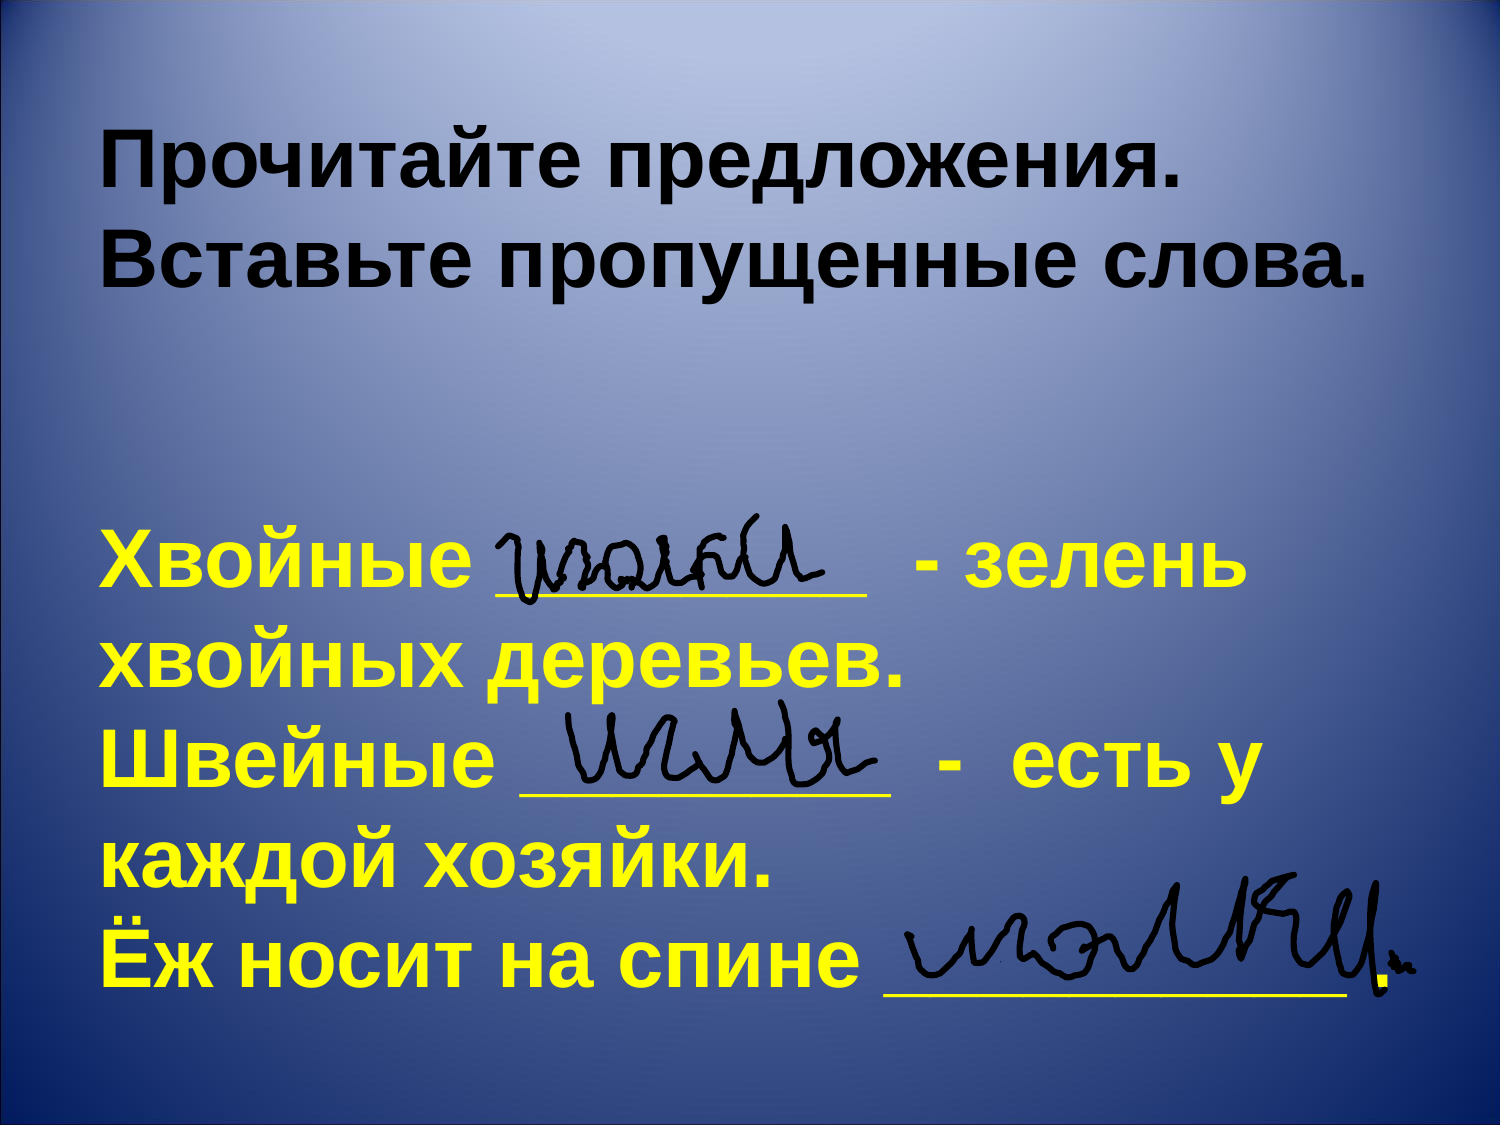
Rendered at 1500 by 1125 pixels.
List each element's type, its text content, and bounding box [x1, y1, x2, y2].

text_box Прочитайте предложения. Вставьте пропущенные слова. Хвойные ________ - зелень хвойных деревьев. Швейные ________ - есть у каждой хозяйки. Ёж носит на спине __________ . [84, 96, 1410, 1012]
picture [490, 509, 882, 792]
picture [900, 868, 1421, 1001]
